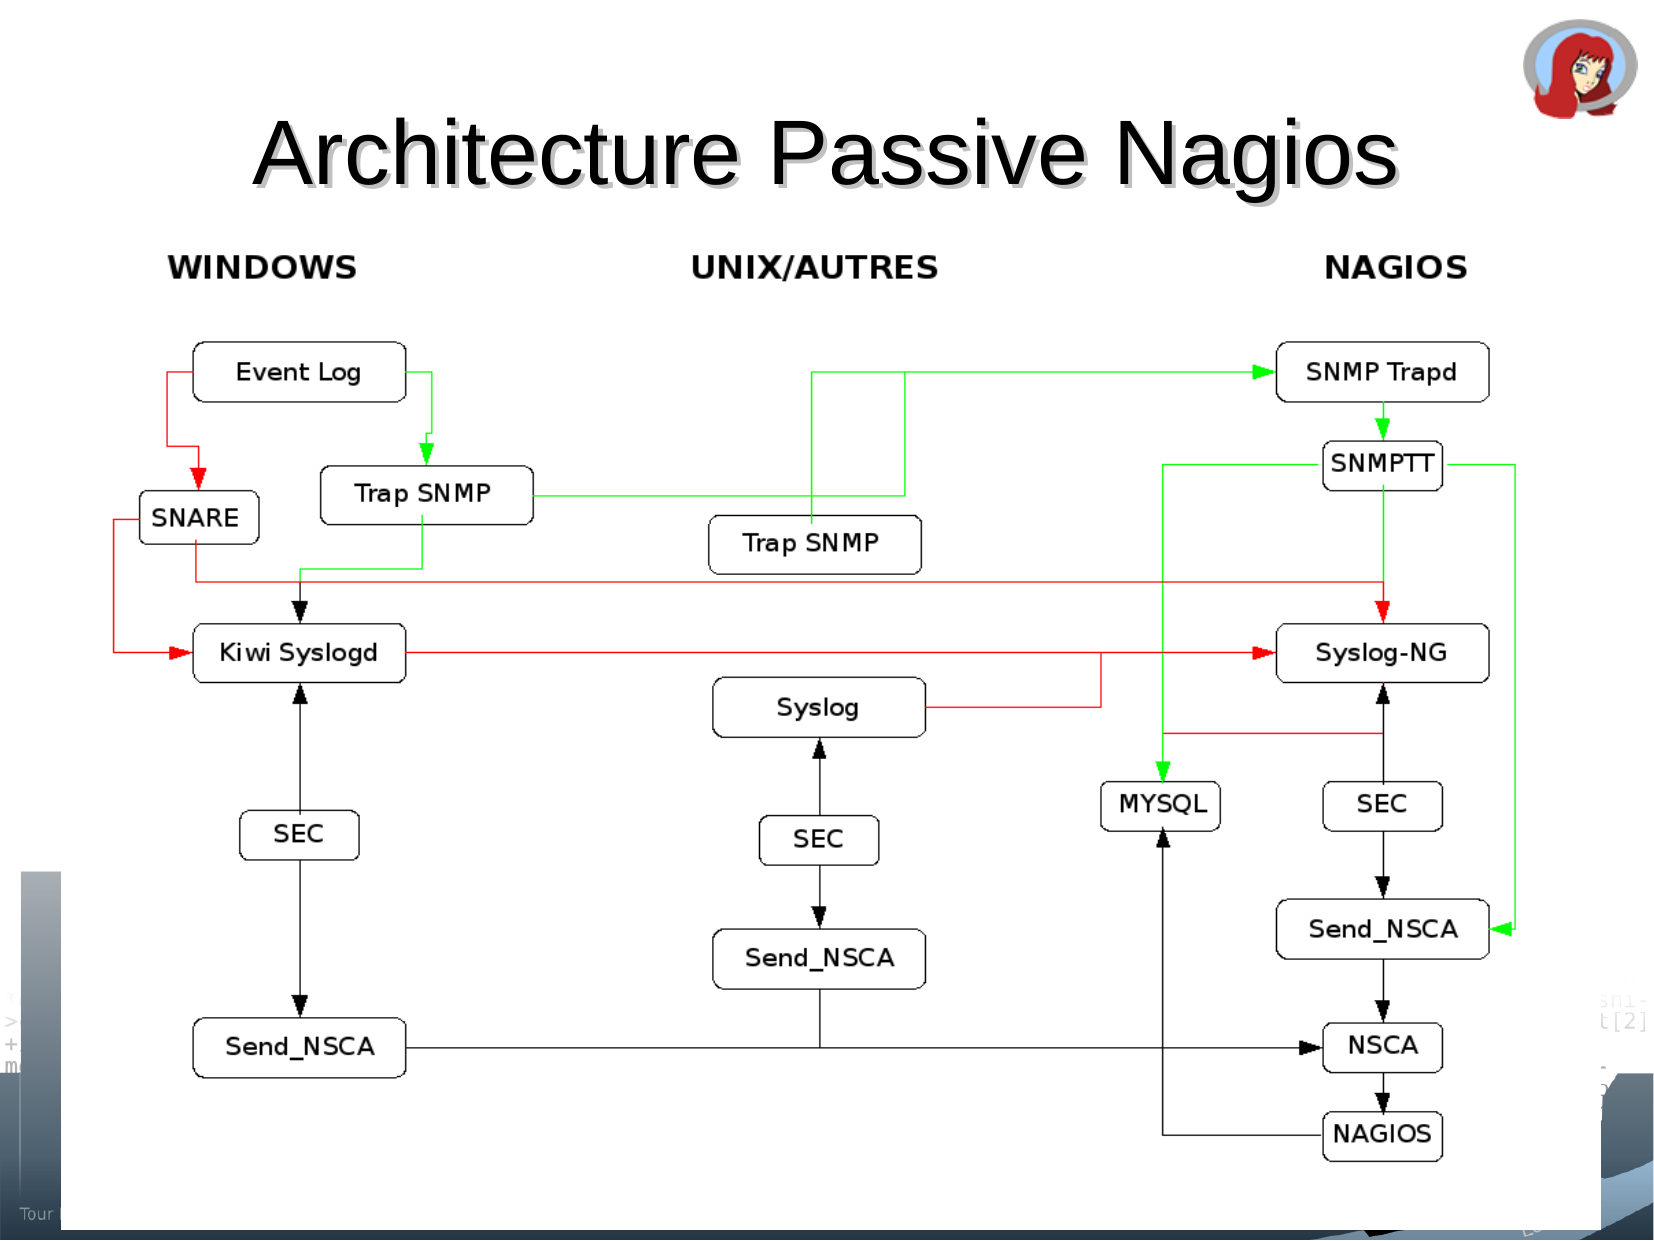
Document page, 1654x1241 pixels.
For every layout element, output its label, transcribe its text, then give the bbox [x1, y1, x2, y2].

picture [0, 194, 1654, 1241]
title Architecture Passive Nagios [82, 56, 1571, 250]
picture [1523, 19, 1638, 119]
